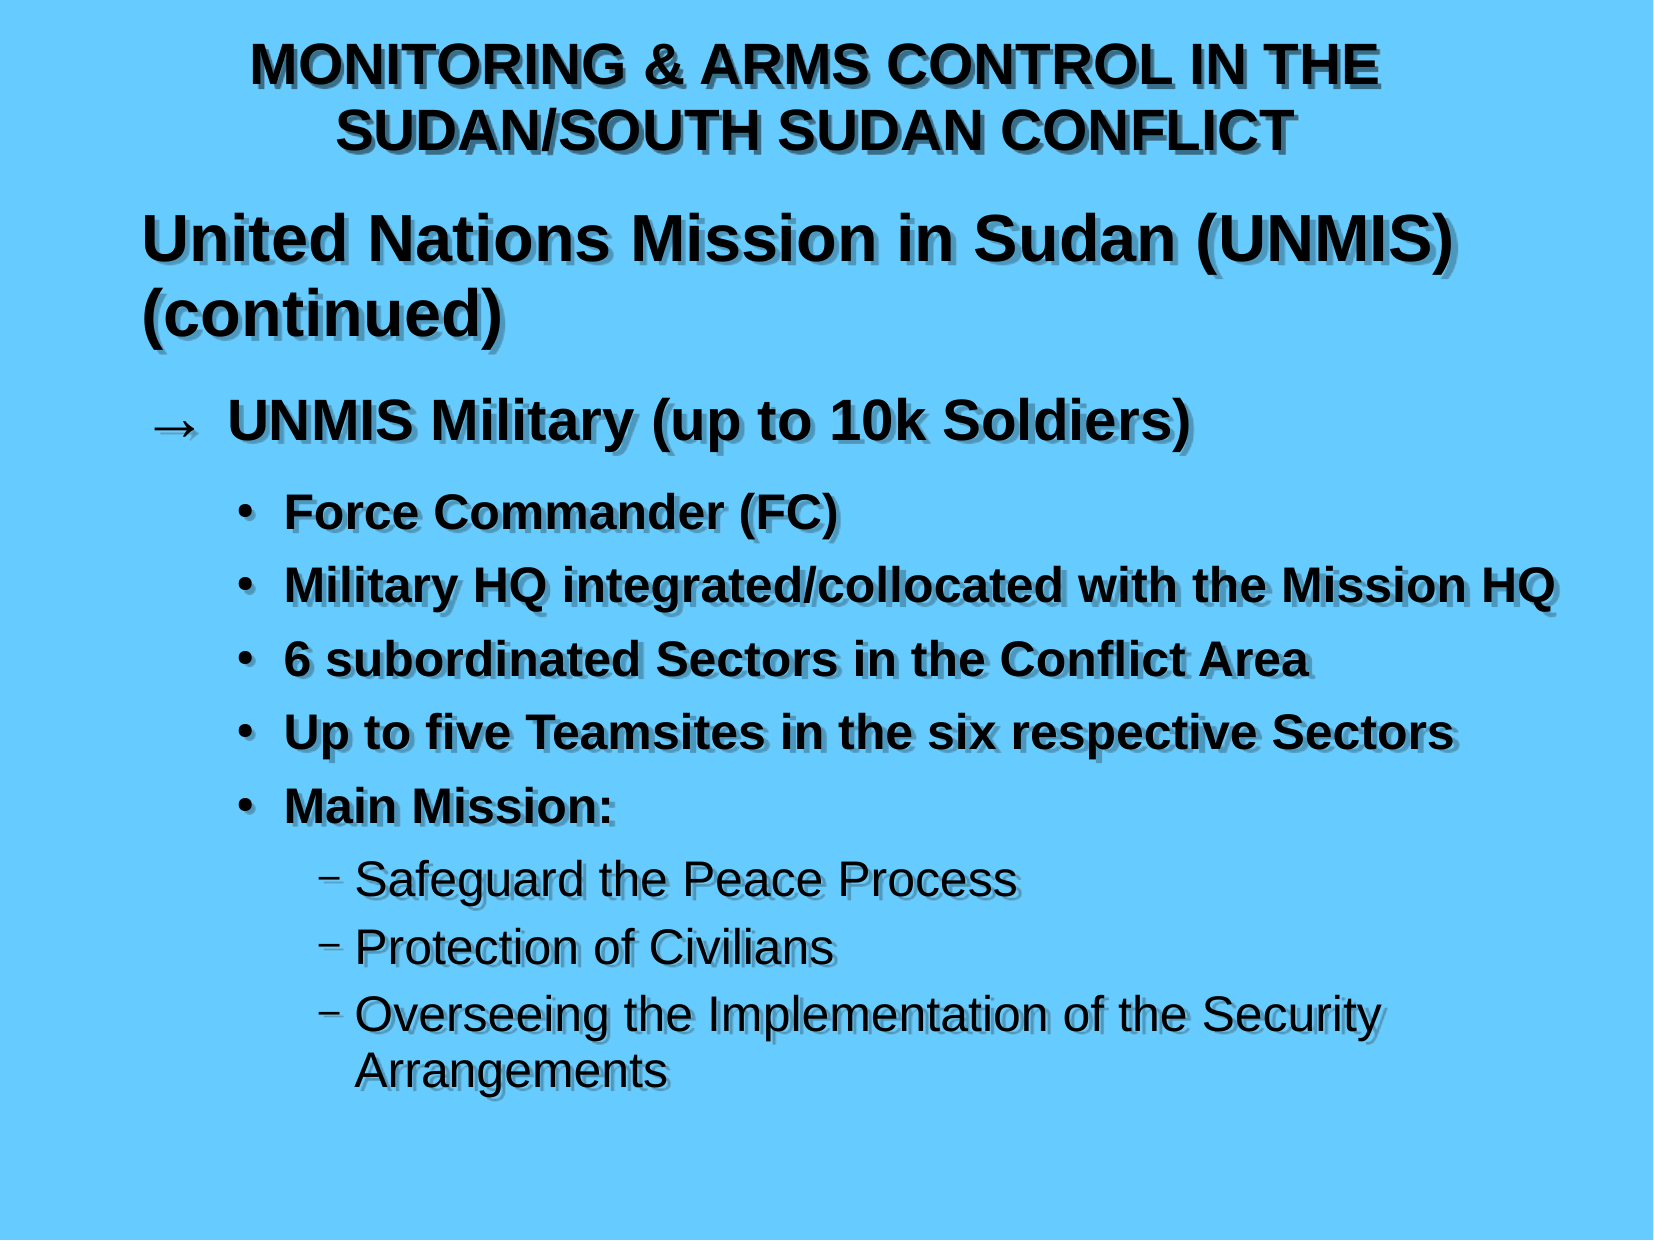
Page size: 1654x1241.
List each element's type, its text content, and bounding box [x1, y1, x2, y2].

title MONITORING & ARMS CONTROL IN THE SUDAN/SOUTH SUDAN CONFLICT [70, 0, 1560, 200]
list United Nations Mission in Sudan (UNMIS) (continued) → UNMIS Military (up to 10k Soldiers) Force Commander (FC) Military HQ integrated/collocated with the Mission HQ 6 subordinated Sectors in the Conflict Area Up to five Teamsites in the six respective Sectors Main Mission: Safeguard the Peace Process Protection of Civilians Overseeing the Implementation of the Security Arrangements [70, 200, 1642, 1139]
